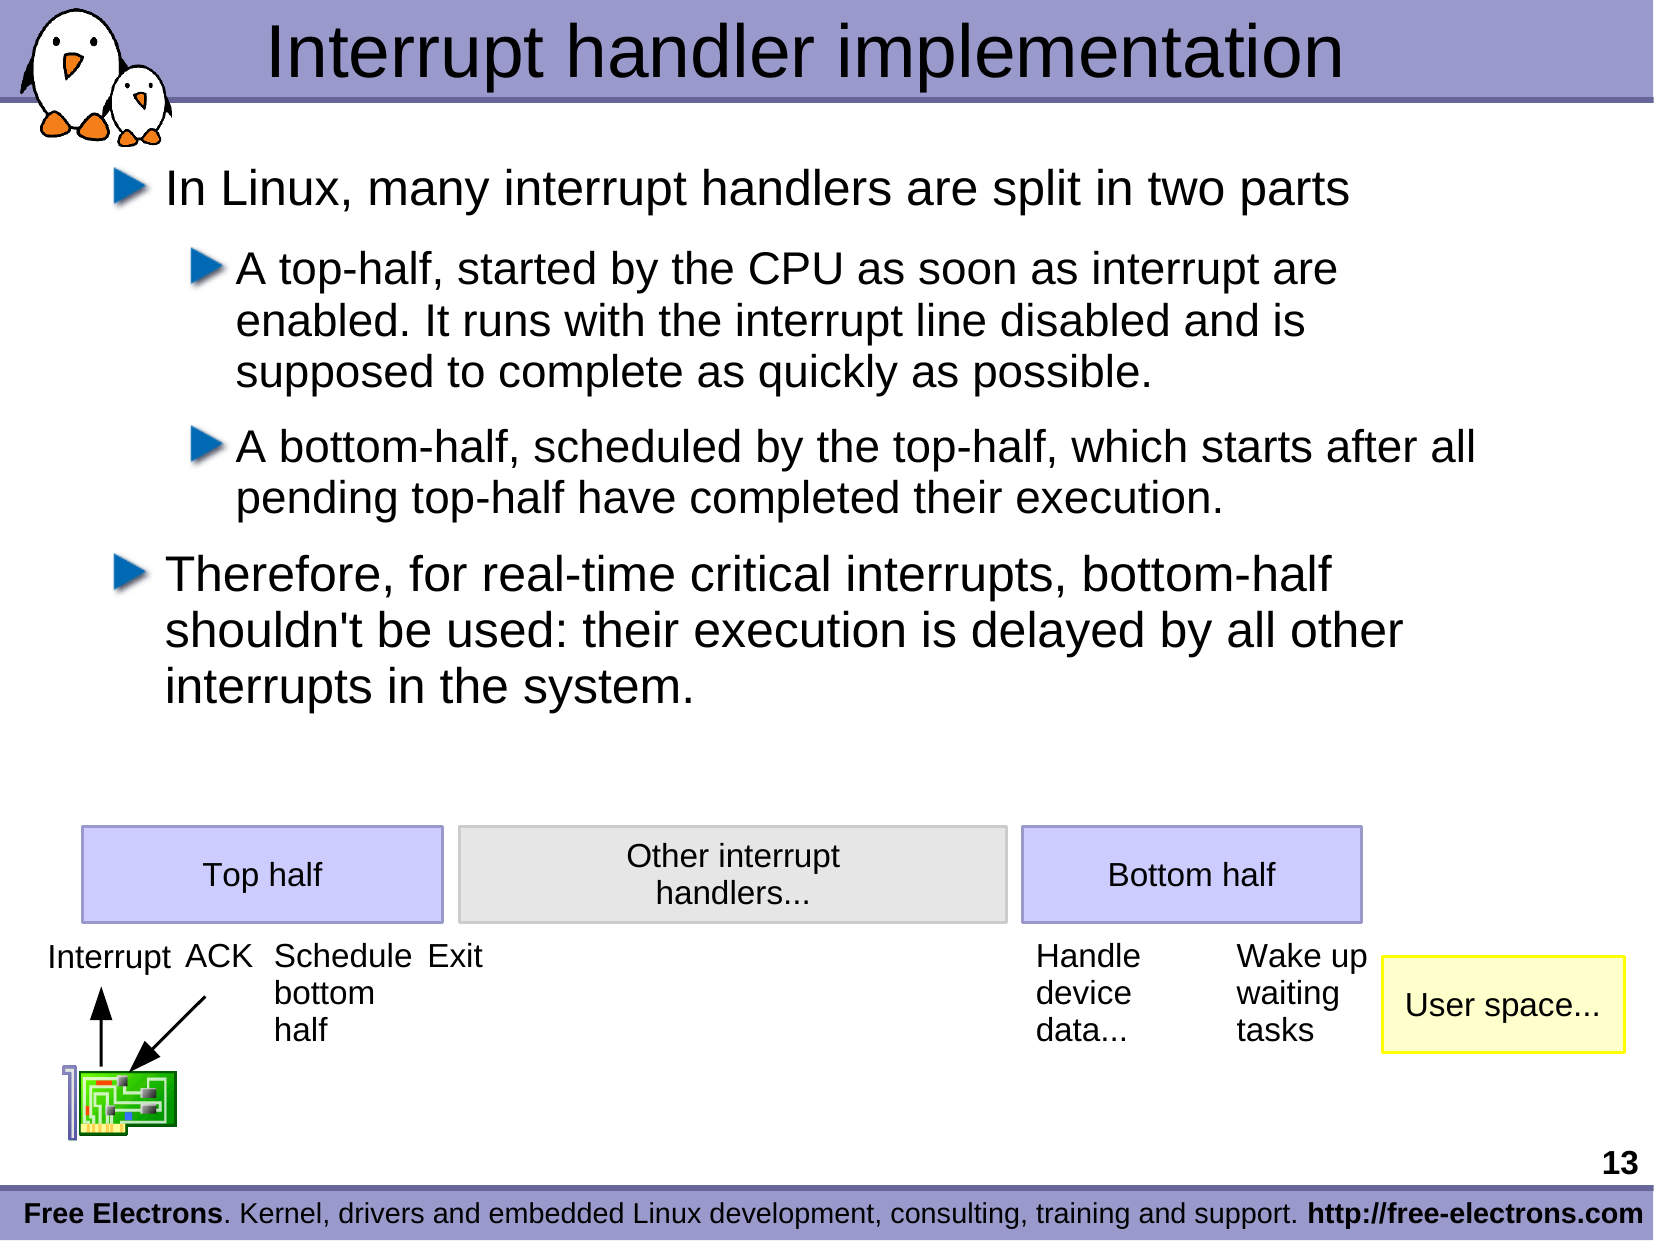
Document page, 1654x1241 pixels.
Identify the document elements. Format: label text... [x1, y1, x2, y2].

list In Linux, many interrupt handlers are split in two parts A top-half, started by the CPU as soon as interrupt are enabled. It runs with the interrupt line disabled and is supposed to complete as quickly as possible. A bottom-half, scheduled by the top-half, which starts after all pending top-half have completed their execution. Therefore, for real-time critical interrupts, bottom-half shouldn't be used: their execution is delayed by all other interrupts in the system. [93, 160, 1506, 768]
picture [62, 1037, 183, 1158]
text_box Handle device data... [1035, 937, 1142, 1062]
text_box Wake up waiting tasks [1236, 937, 1369, 1062]
text_box Exit [427, 937, 484, 980]
picture [20, 8, 172, 147]
text_box ACK [185, 937, 254, 980]
title Interrupt handler implementation [60, 0, 1551, 103]
text_box User space... [1382, 956, 1625, 1053]
text_box Interrupt [47, 938, 172, 980]
text_box Top half [82, 826, 443, 923]
text_box Schedule bottom half [273, 937, 413, 1062]
text_box Other interrupt handlers... [459, 826, 1007, 923]
text_box Bottom half [1022, 826, 1362, 923]
